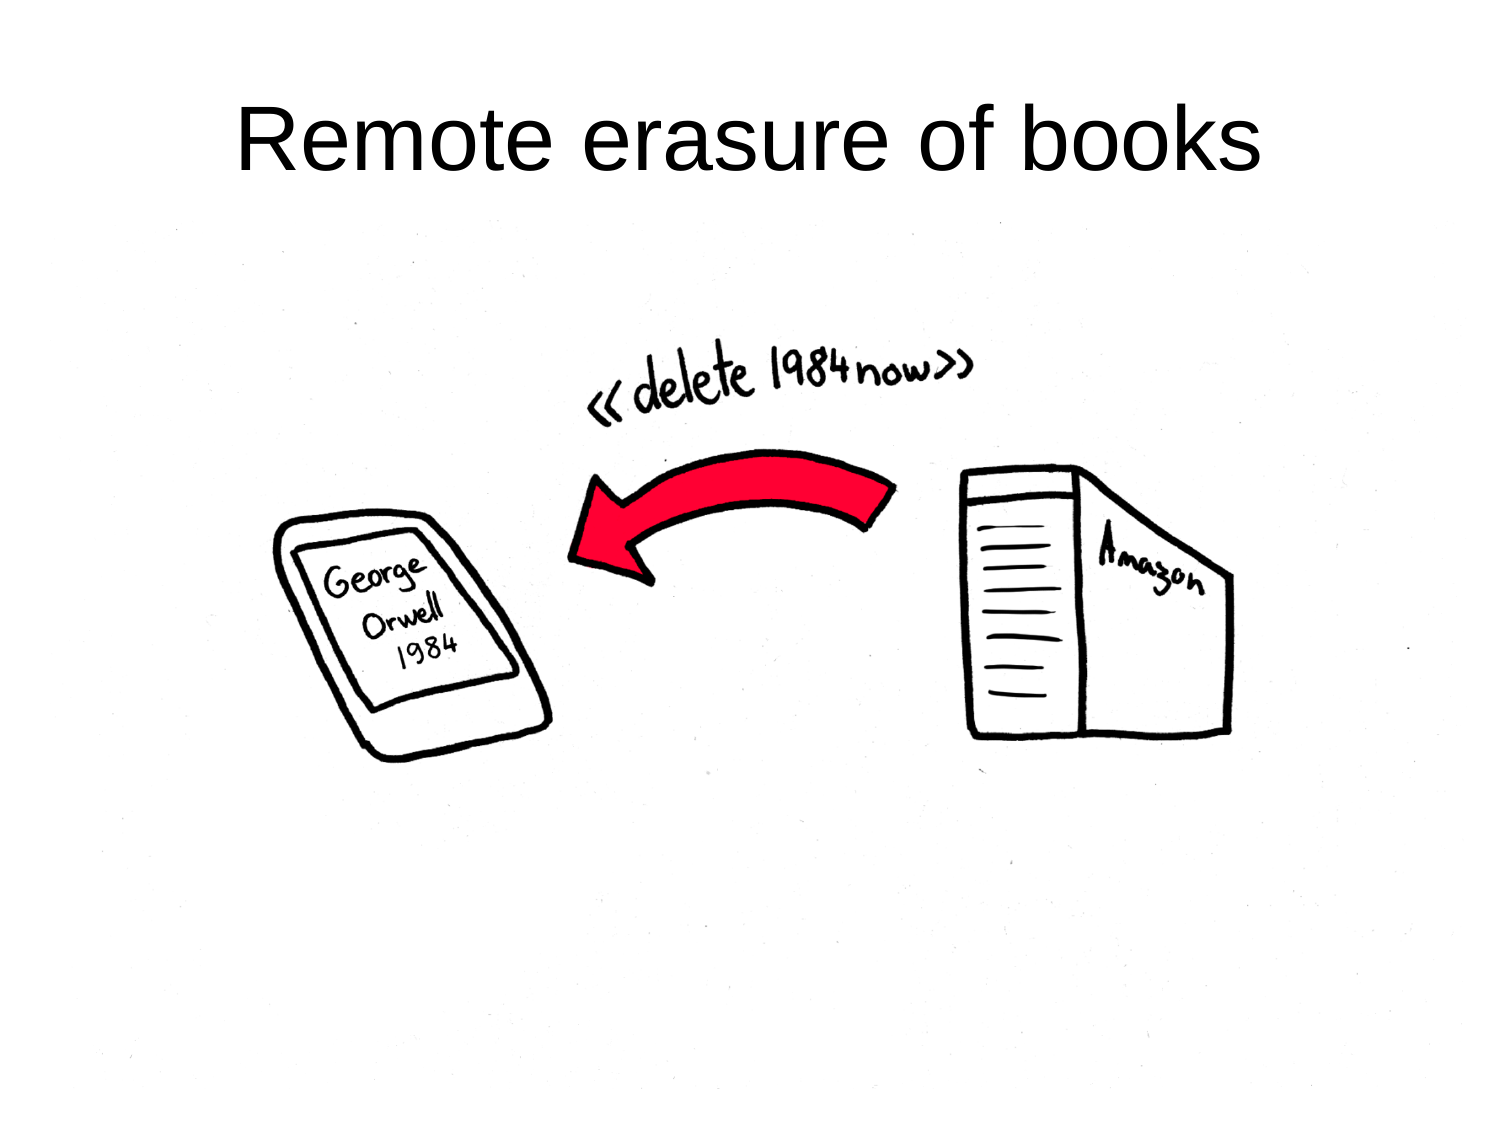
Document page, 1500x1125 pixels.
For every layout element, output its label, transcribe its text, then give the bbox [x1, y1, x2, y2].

picture [48, 220, 1467, 1089]
title Remote erasure of books [75, 45, 1426, 233]
